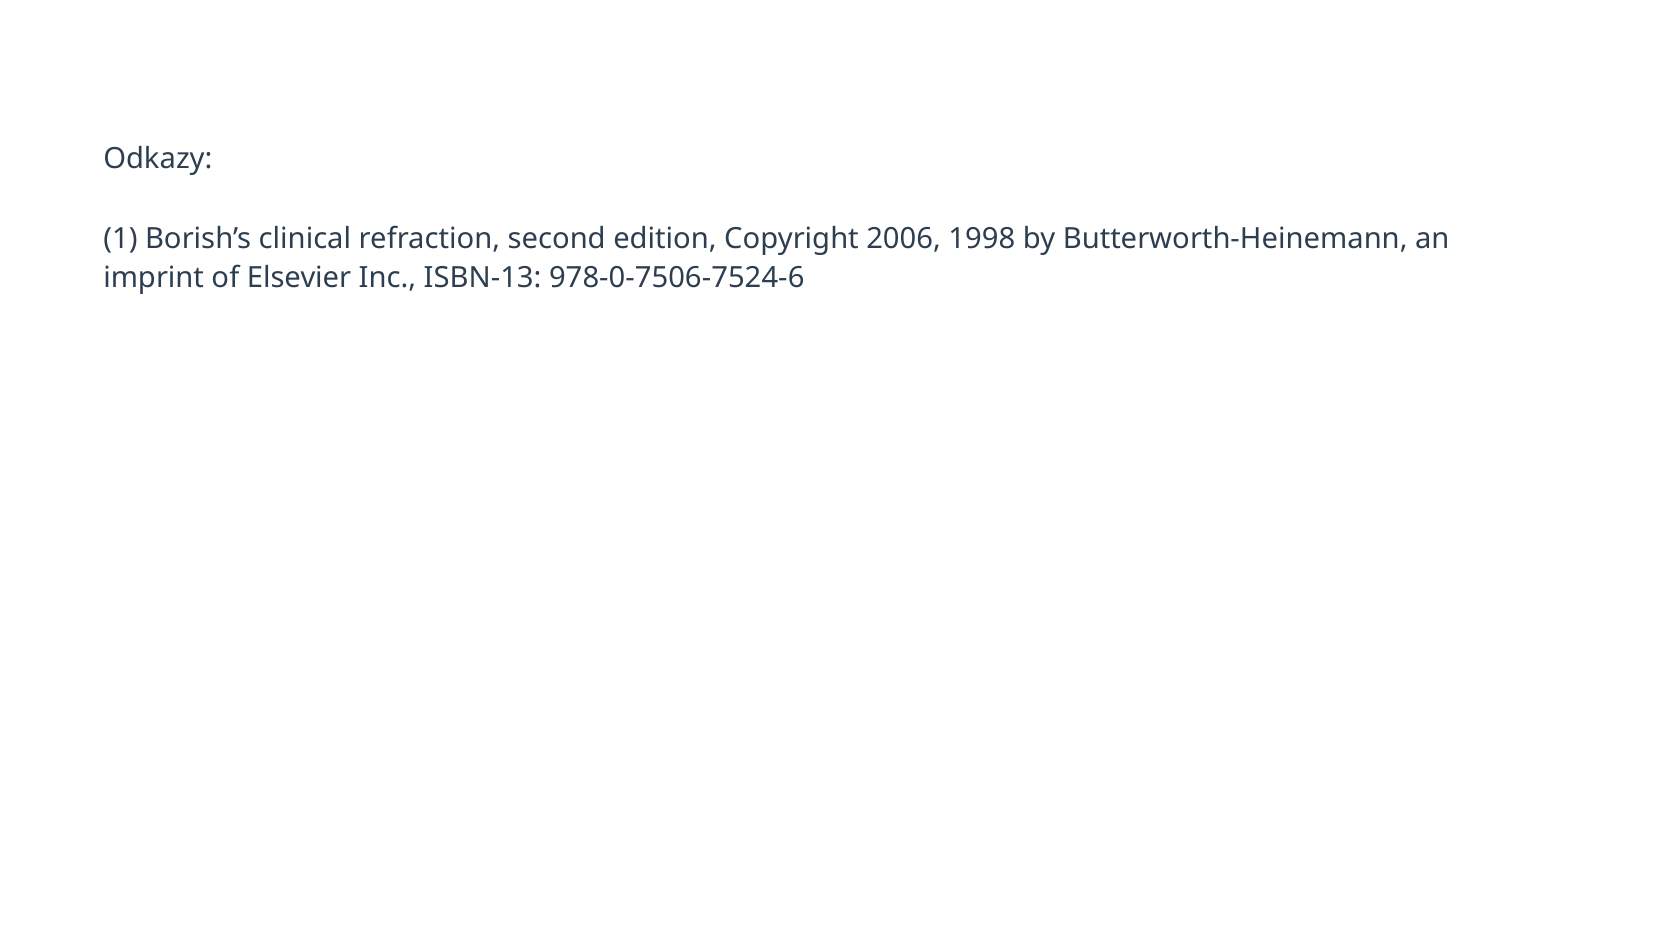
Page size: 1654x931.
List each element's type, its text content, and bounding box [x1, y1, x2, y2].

text_box Odkazy: (1) Borish’s clinical refraction, second edition, Copyright 2006, 1998 by Butterworth-Heinemann, an imprint of Elsevier Inc., ISBN-13: 978-0-7506-7524-6 [88, 129, 1536, 632]
